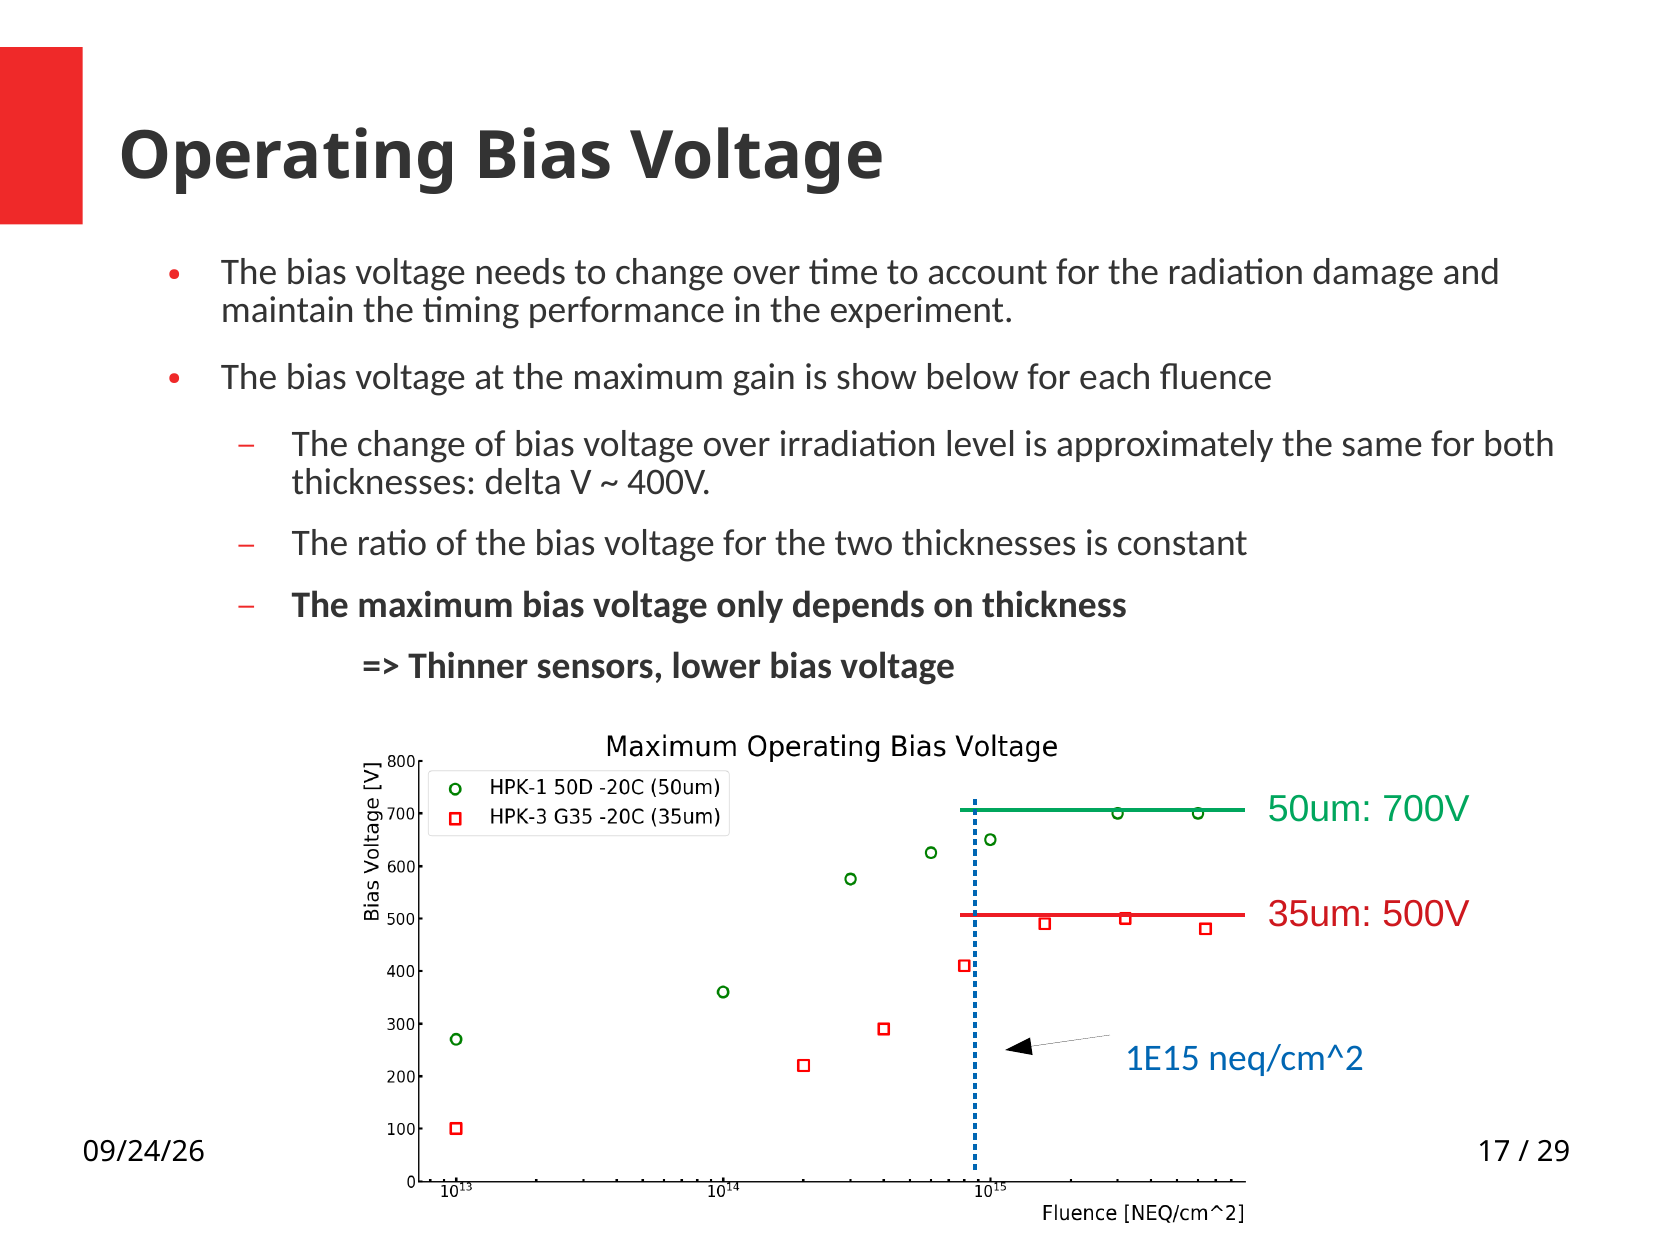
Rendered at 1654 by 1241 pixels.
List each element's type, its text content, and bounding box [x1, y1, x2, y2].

title Operating Bias Voltage [118, 36, 1571, 270]
text_box 35um: 500V [1253, 885, 1546, 946]
text_box 1E15 neq/cm^2 [1110, 1035, 1404, 1105]
list The bias voltage needs to change over time to account for the radiation damage and maintain the timing performance in the experiment. The bias voltage at the maximum gain is show below for each fluence The change of bias voltage over irradiation level is approximately the same for both thicknesses: delta V ~ 400V. The ratio of the bias voltage for the two thicknesses is constant The maximum bias voltage only depends on thickness => Thinner sensors, lower bias voltage [150, 256, 1567, 977]
text_box 50um: 700V [1253, 780, 1546, 841]
picture [285, 695, 1351, 1241]
